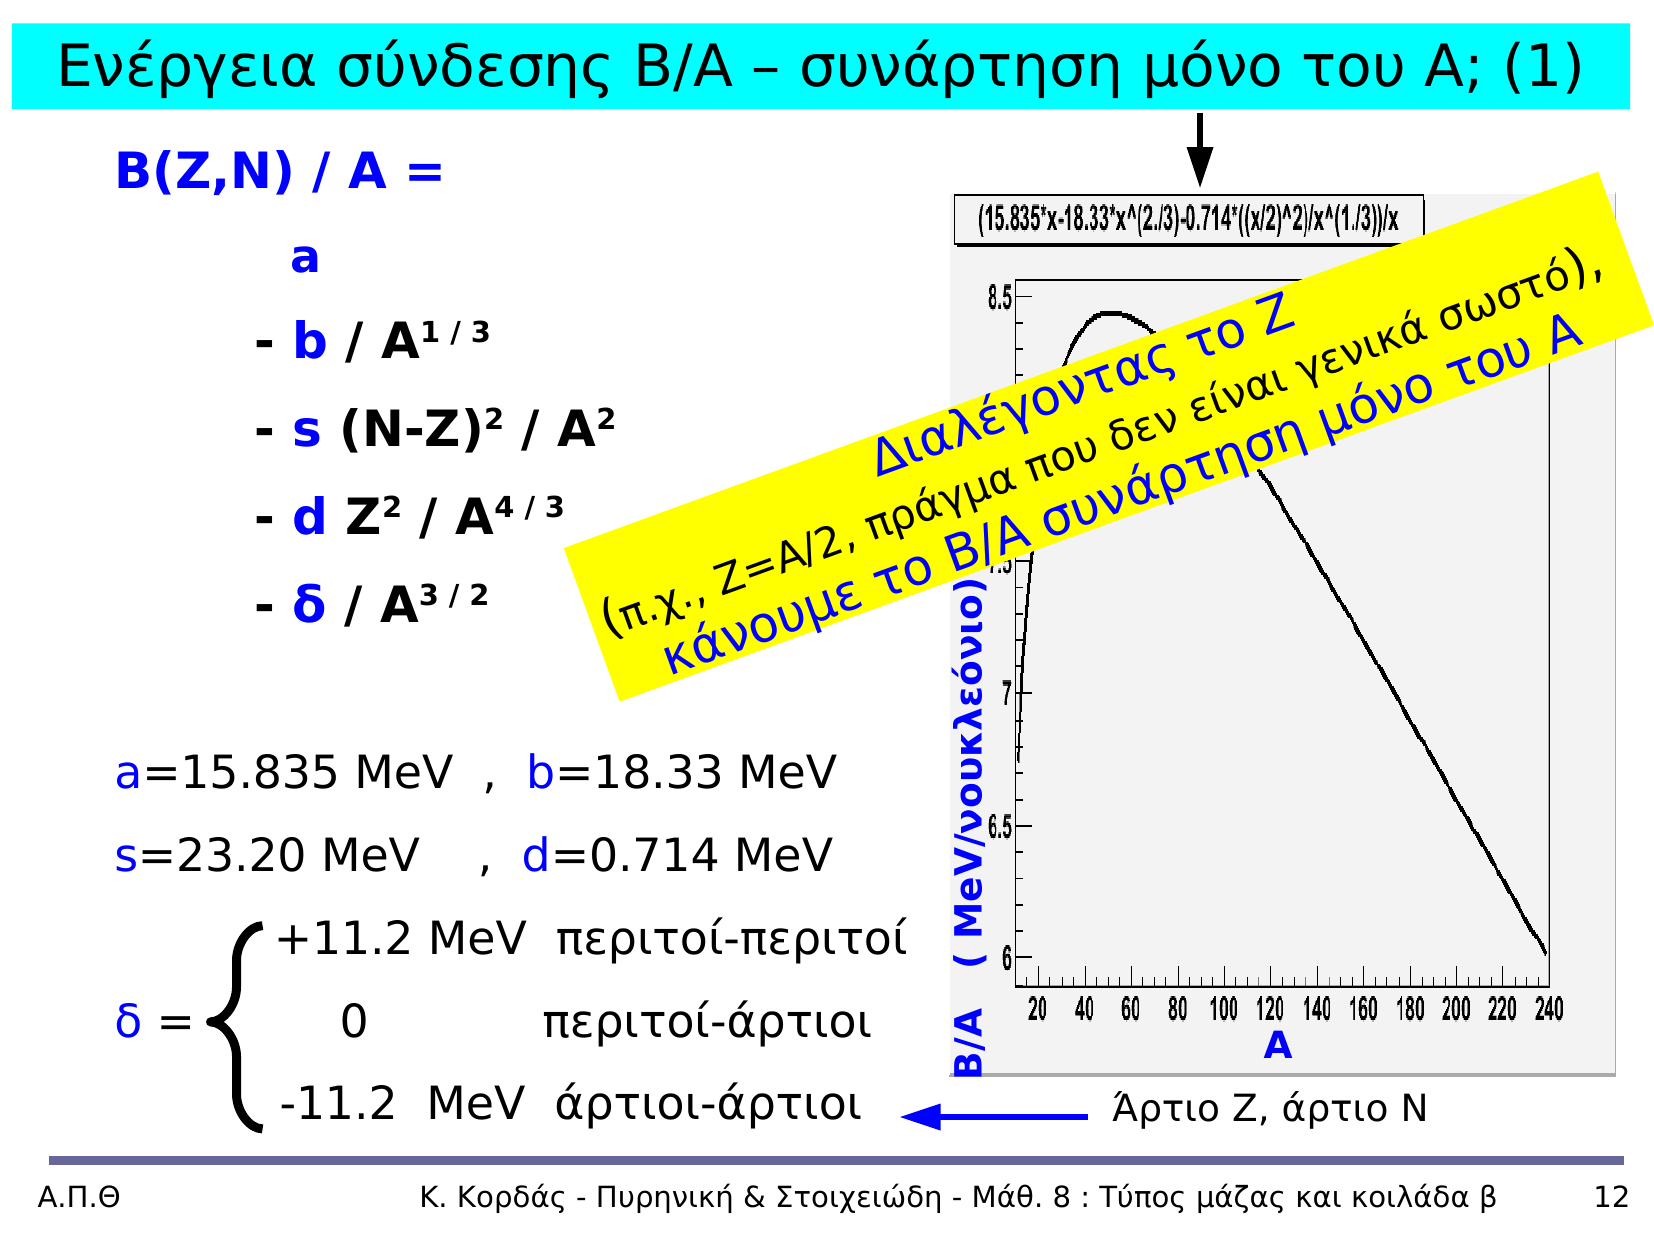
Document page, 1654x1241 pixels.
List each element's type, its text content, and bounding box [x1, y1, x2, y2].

text_box Α [1248, 1016, 1362, 1076]
text_box Διαλέγοντας το Ζ (π.χ., Ζ=Α/2, πράγμα που δεν είναι γενικά σωστό), κάνουμε το Β/Α συνάρτηση μόνο του Α [563, 171, 1654, 702]
title Ενέργεια σύνδεσης Β/Α – συνάρτηση μόνο του Α; (1) [11, 23, 1631, 110]
text_box Β/Α ( MeV/νουκλεόνιο) [939, 564, 999, 1095]
picture [1606, 191, 1616, 217]
text_box Άρτιο Ζ, άρτιο Ν [1097, 1079, 1511, 1139]
picture [948, 191, 1542, 407]
list Β(Ζ,Ν) / Α = a - b / A1 / 3 - s (N-Z)2 / A2 - d Z2 / A4 / 3 - δ / A3 / 2 a=15.835 MeV , b=18.33 MeV s=23.20 MeV , d=0.714 MeV +11.2 MeV περιτοί-περιτοί δ = 0 περιτοί-άρτιοι -11.2 MeV άρτιοι-άρτιοι [43, 141, 1619, 1140]
picture [999, 340, 1616, 1077]
